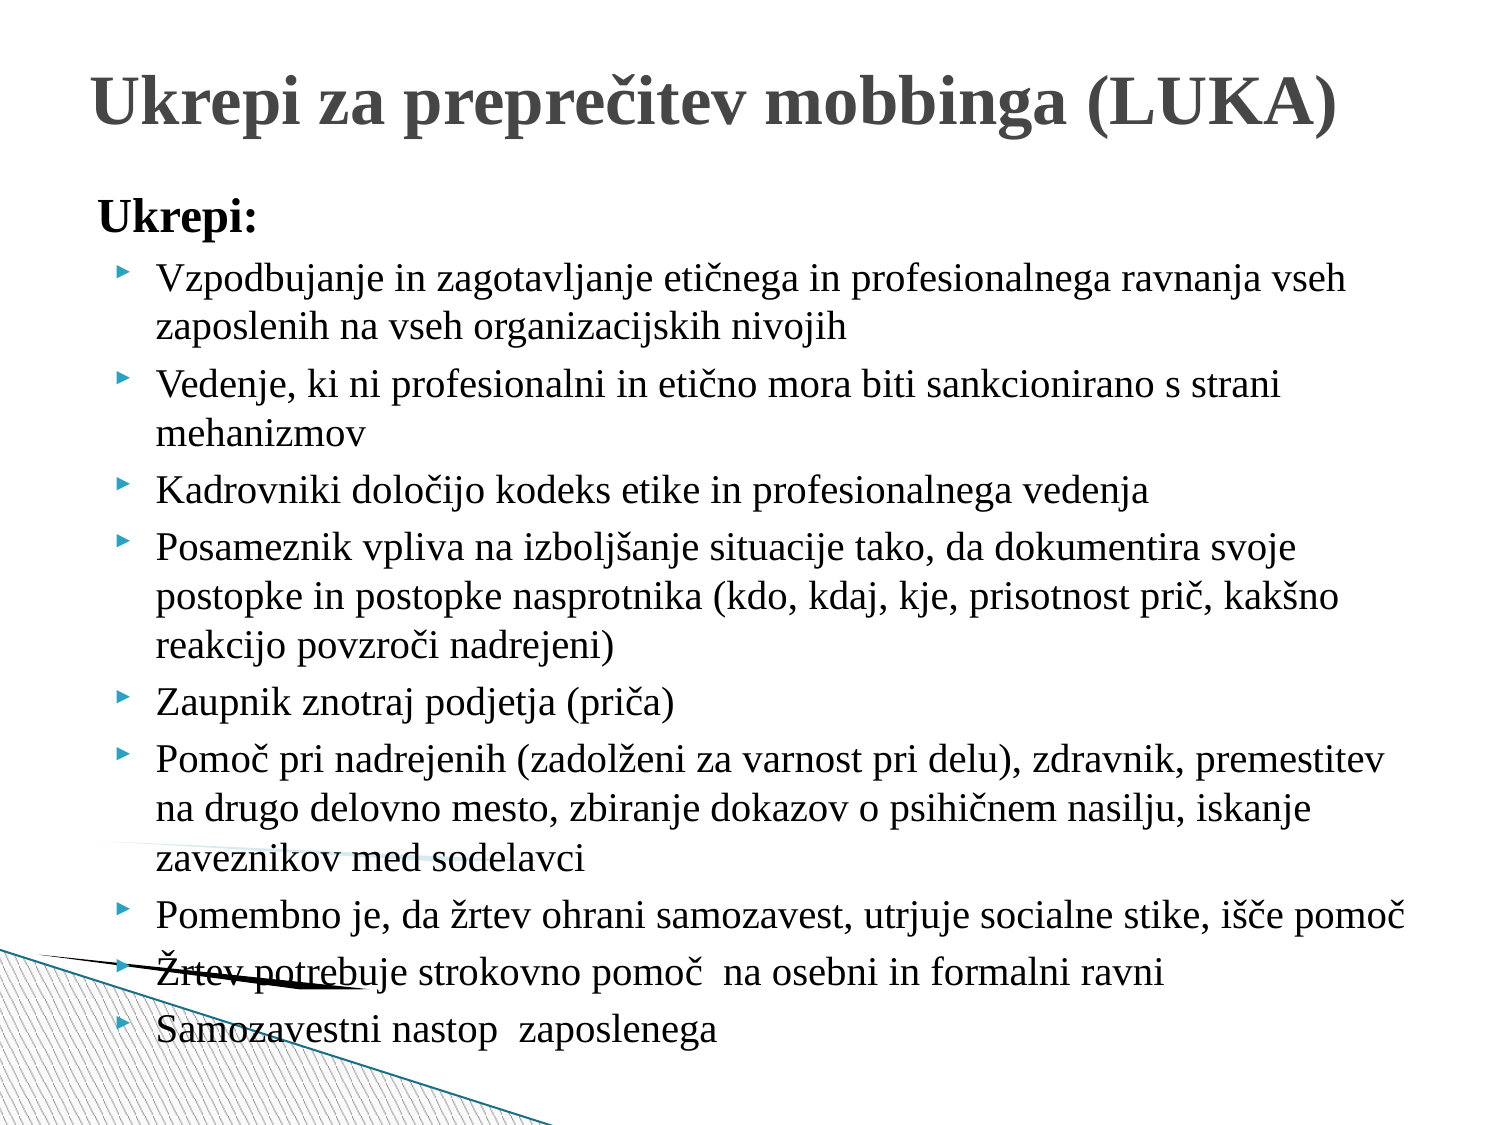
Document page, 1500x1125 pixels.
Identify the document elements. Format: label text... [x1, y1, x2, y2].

picture [0, 952, 543, 1125]
title Ukrepi za preprečitev mobbinga (LUKA) [75, 45, 1425, 233]
list Ukrepi: Vzpodbujanje in zagotavljanje etičnega in profesionalnega ravnanja vseh zaposlenih na vseh organizacijskih nivojih Vedenje, ki ni profesionalni in etično mora biti sankcionirano s strani mehanizmov Kadrovniki določijo kodeks etike in profesionalnega vedenja Posameznik vpliva na izboljšanje situacije tako, da dokumentira svoje postopke in postopke nasprotnika (kdo, kdaj, kje, prisotnost prič, kakšno reakcijo povzroči nadrejeni) Zaupnik znotraj podjetja (priča) Pomoč pri nadrejenih (zadolženi za varnost pri delu), zdravnik, premestitev na drugo delovno mesto, zbiranje dokazov o psihičnem nasilju, iskanje zaveznikov med sodelavci Pomembno je, da žrtev ohrani samozavest, utrjuje socialne stike, išče pomoč Žrtev potrebuje strokovno pomoč na osebni in formalni ravni Samozavestni nastop zaposlenega [82, 175, 1432, 1079]
